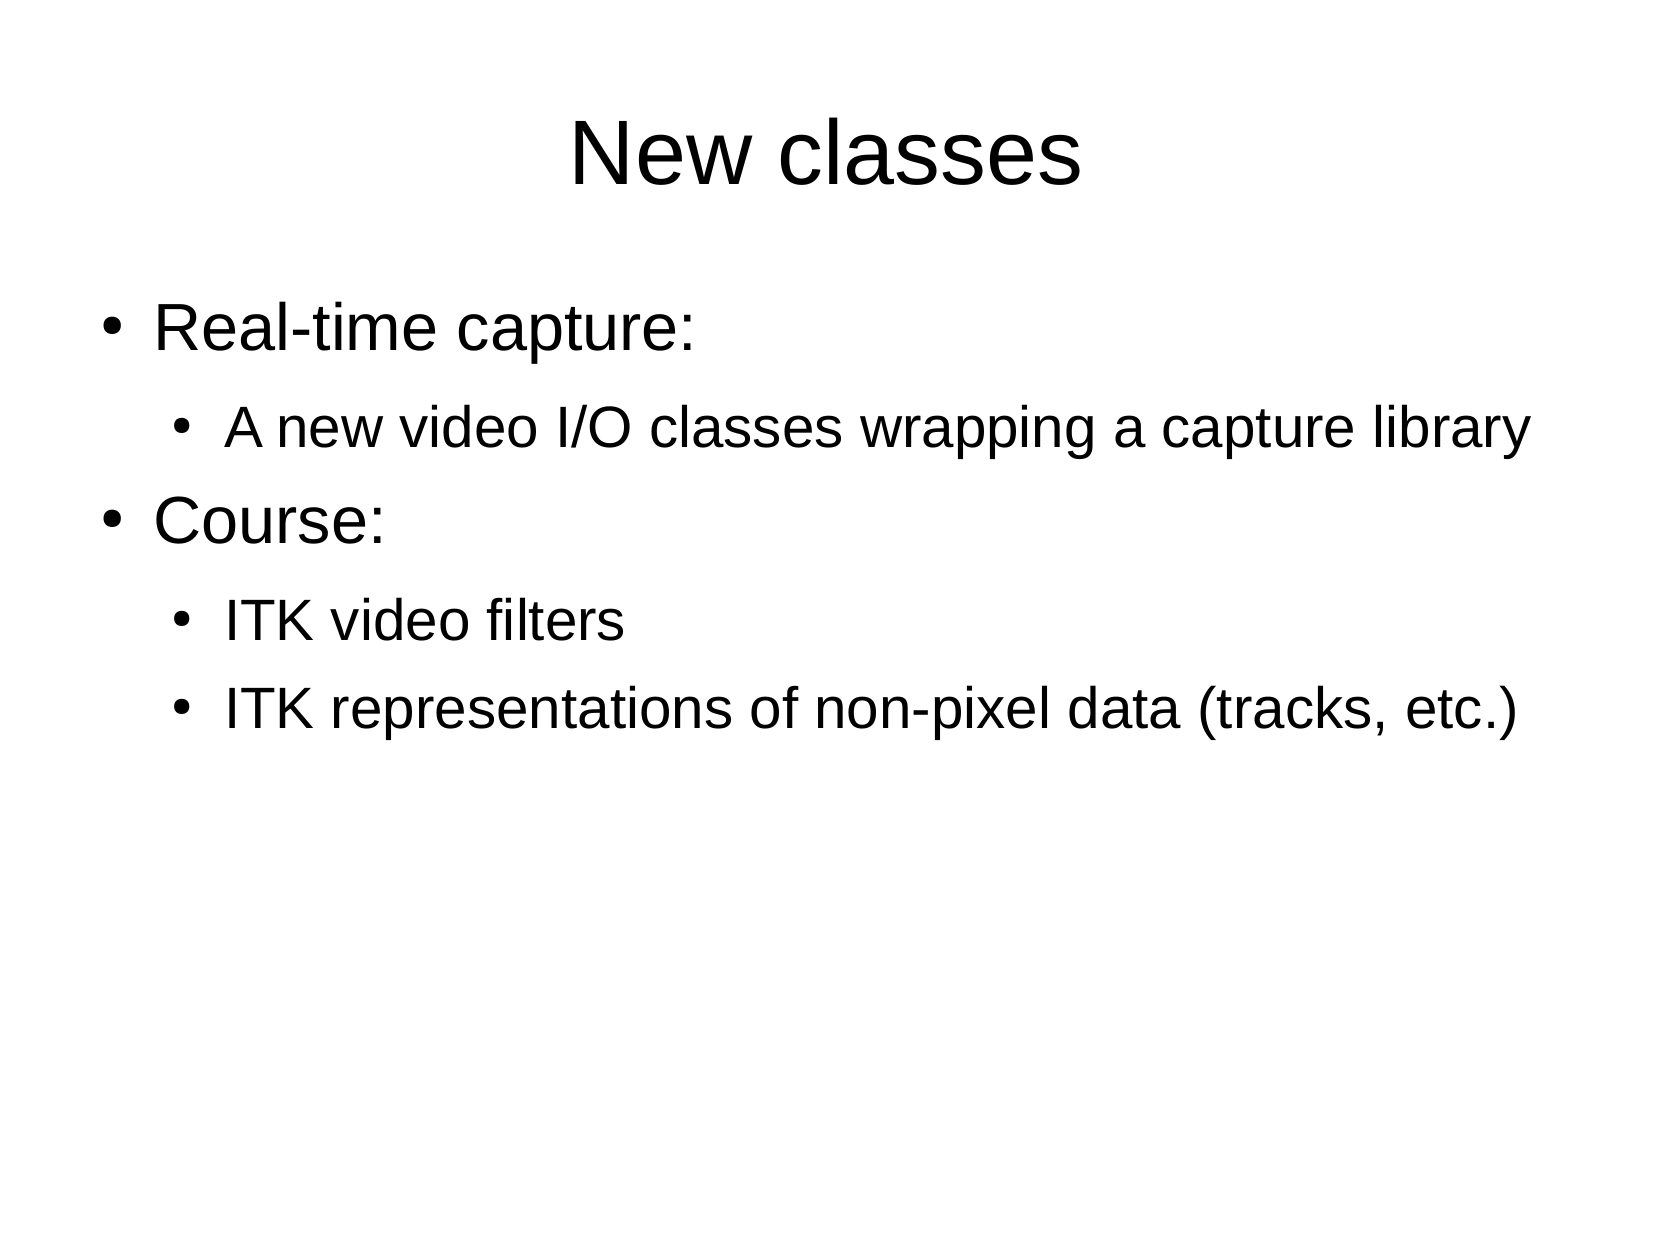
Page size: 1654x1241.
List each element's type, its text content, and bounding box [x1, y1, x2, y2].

title New classes [82, 49, 1571, 257]
list Real-time capture: A new video I/O classes wrapping a capture library Course: ITK video filters ITK representations of non-pixel data (tracks, etc.) [82, 290, 1571, 1109]
